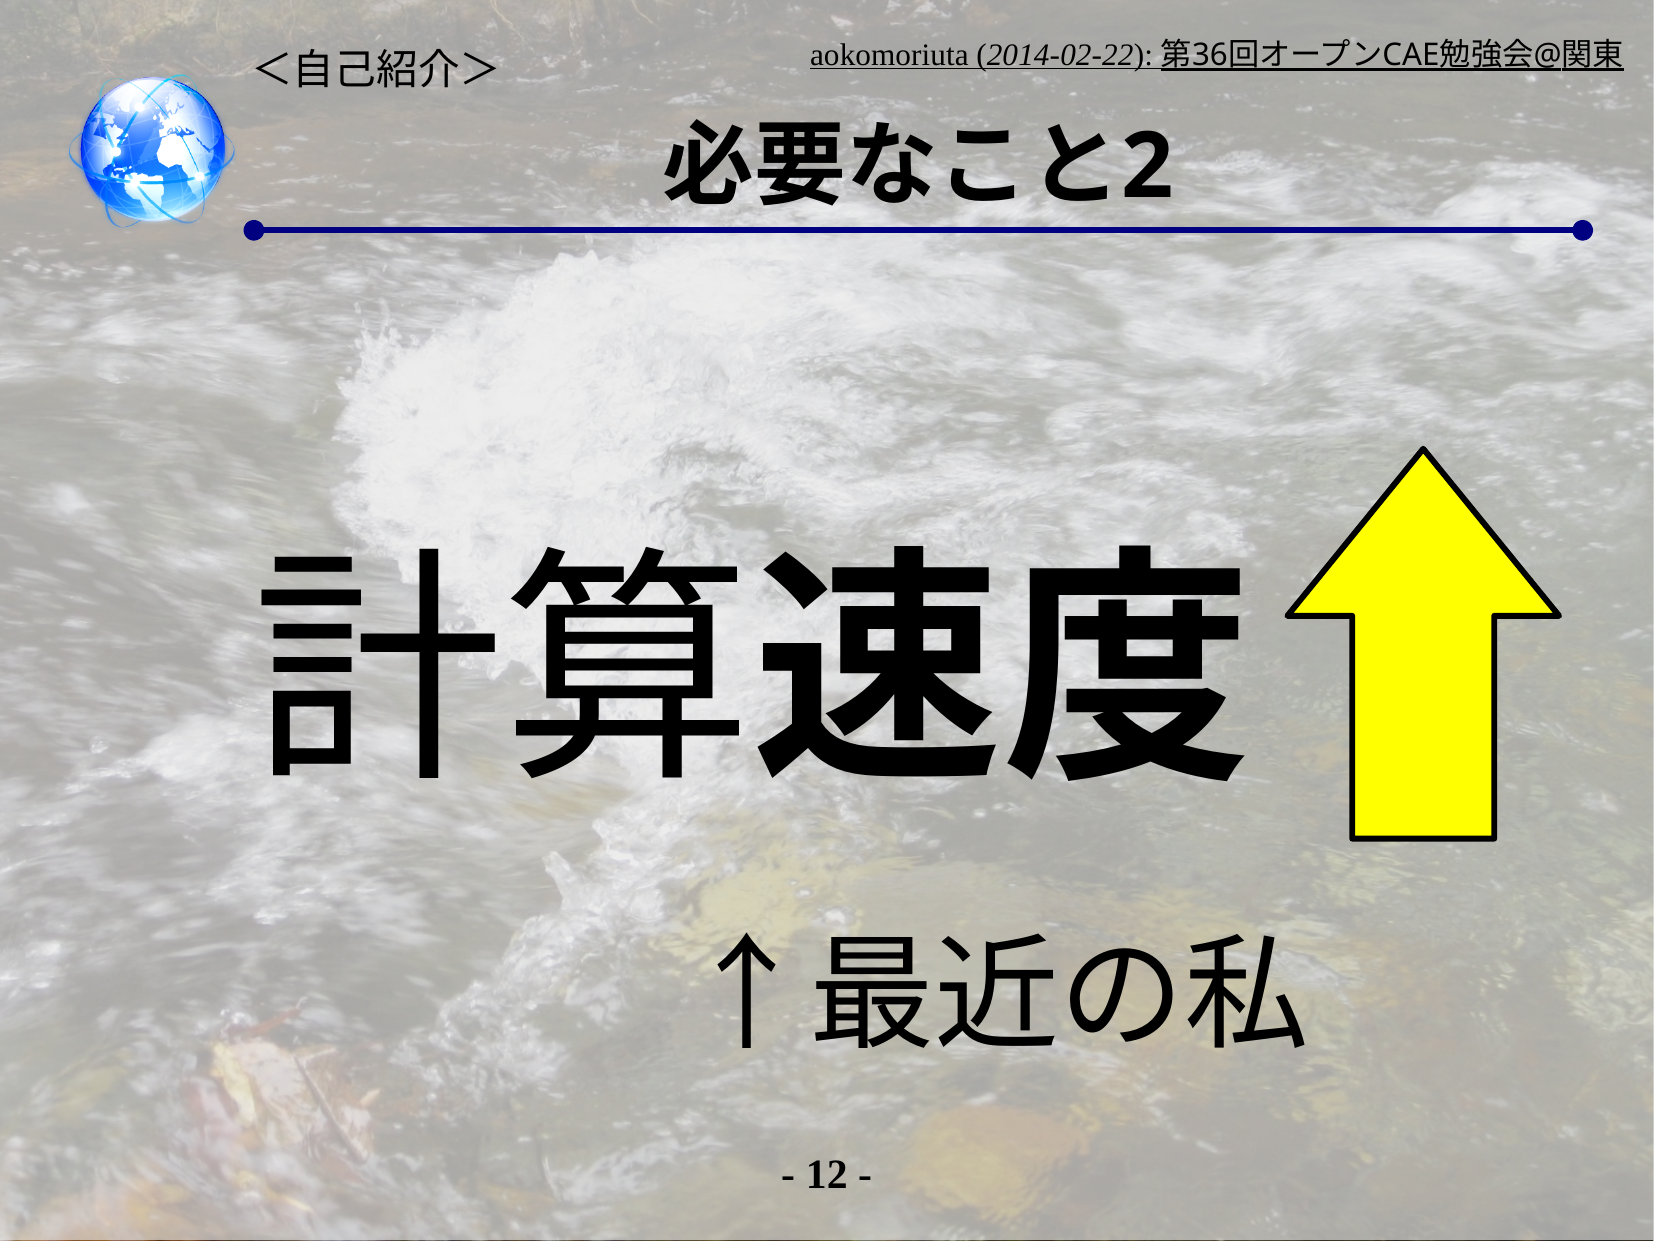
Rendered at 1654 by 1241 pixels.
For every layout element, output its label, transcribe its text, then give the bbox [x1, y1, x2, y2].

text_box ＜自己紹介＞ [236, 28, 1004, 119]
title 必要なこと2 [265, 88, 1571, 227]
picture [65, 64, 237, 236]
text_box [1287, 448, 1560, 839]
text_box 計算速度 [0, 460, 1601, 851]
text_box ↑最近の私 [342, 885, 1652, 1089]
